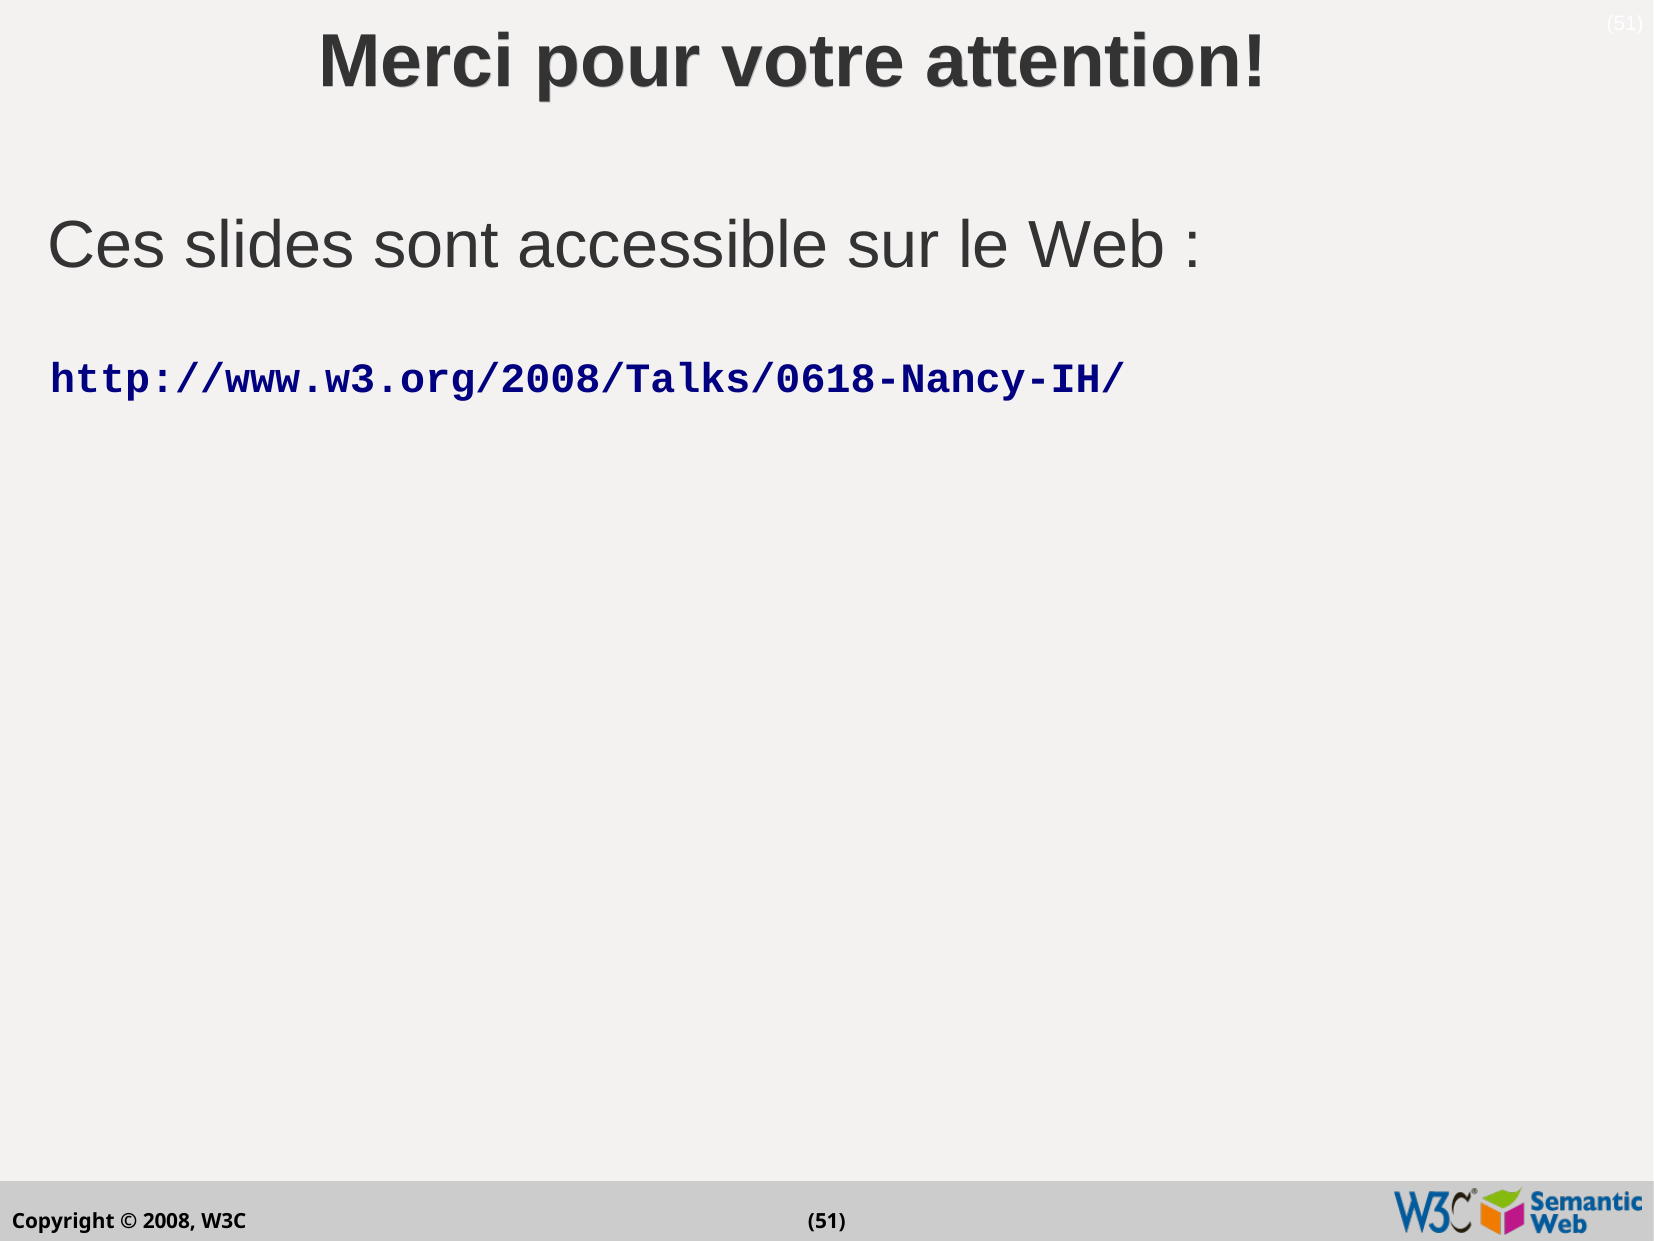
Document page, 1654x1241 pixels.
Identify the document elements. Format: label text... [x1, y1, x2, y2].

title Merci pour votre attention! [93, 0, 1493, 119]
list Ces slides sont accessible sur le Web : [29, 206, 1624, 325]
text_box http://www.w3.org/2008/Talks/0618-Nancy-IH/ [35, 350, 1140, 414]
picture [1394, 1185, 1642, 1235]
